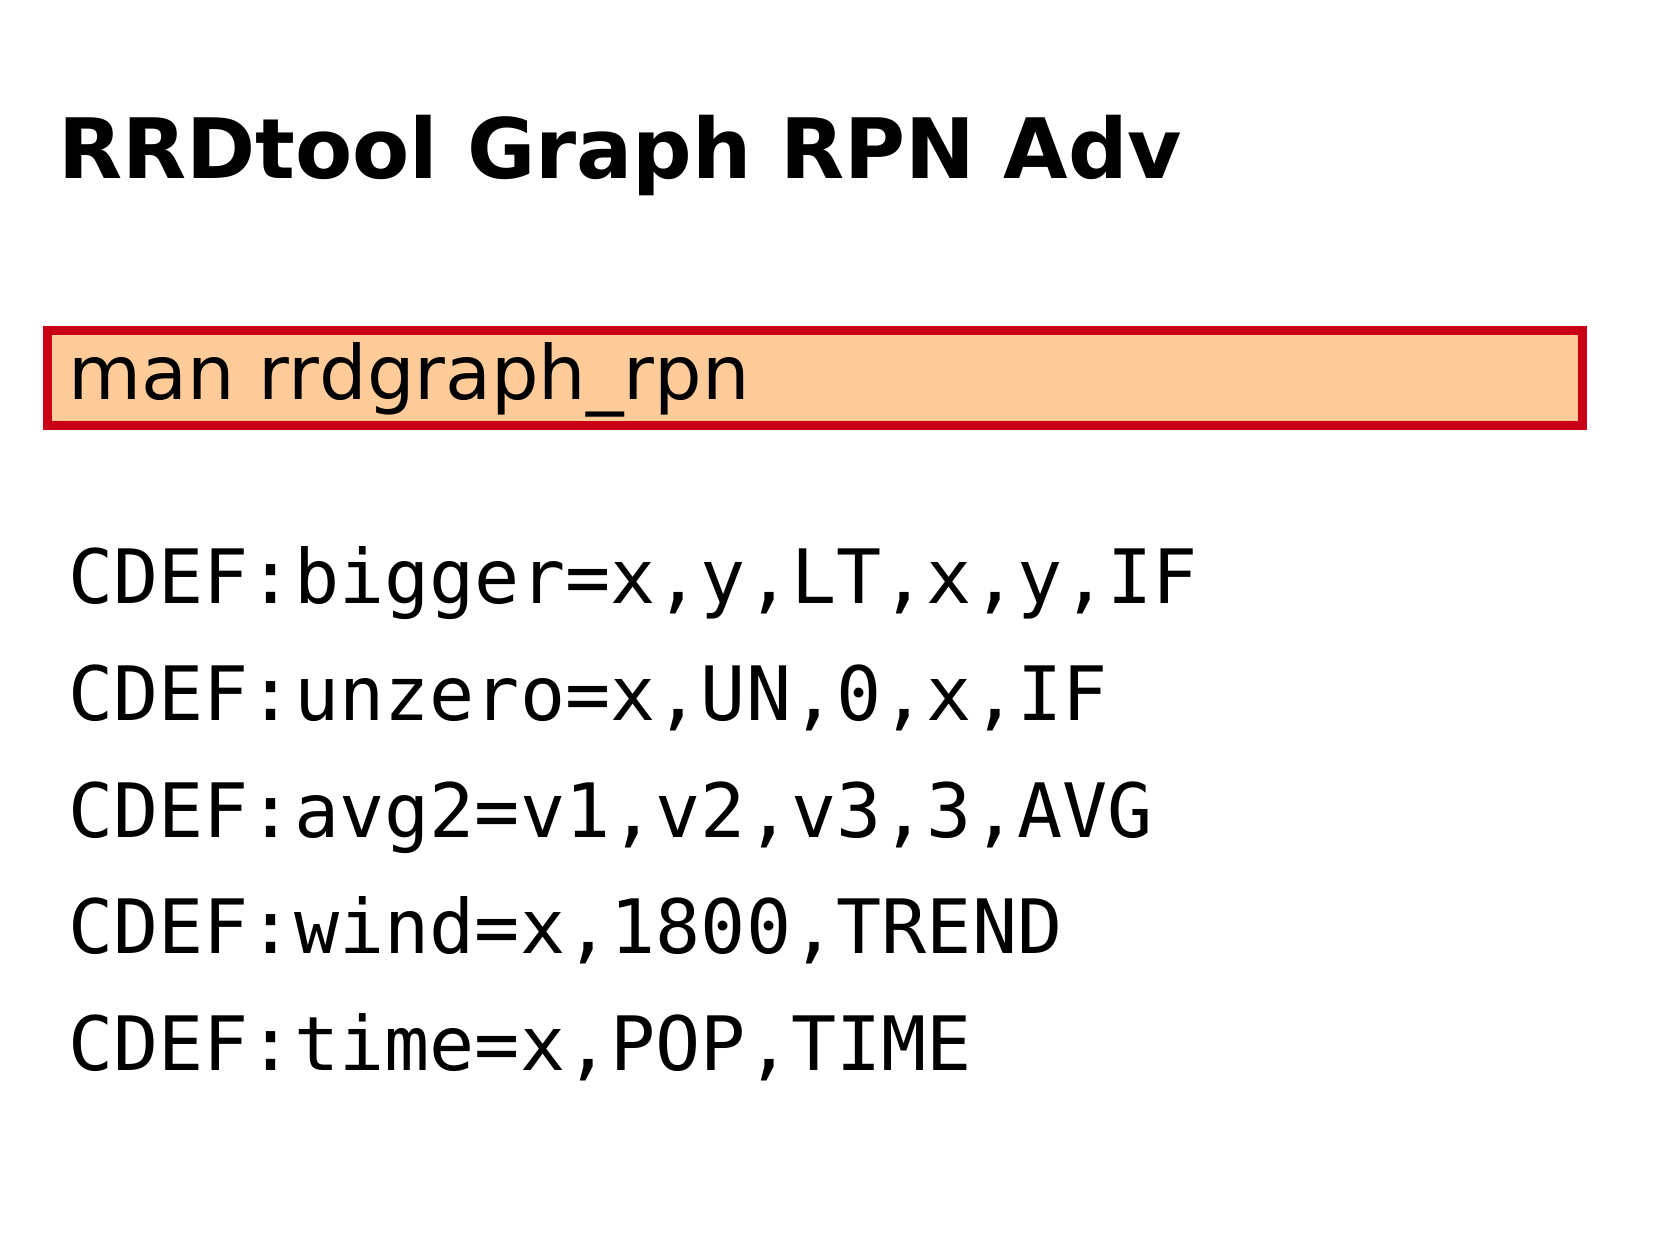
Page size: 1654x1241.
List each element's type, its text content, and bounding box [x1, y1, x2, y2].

list man rrdgraph_rpn CDEF:bigger=x,y,LT,x,y,IF CDEF:unzero=x,UN,0,x,IF CDEF:avg2=v1,v2,v3,3,AVG CDEF:wind=x,1800,TREND CDEF:time=x,POP,TIME [50, 329, 1571, 1099]
title RRDtool Graph RPN Adv [59, 75, 1607, 225]
text_box [1571, 330, 1583, 426]
